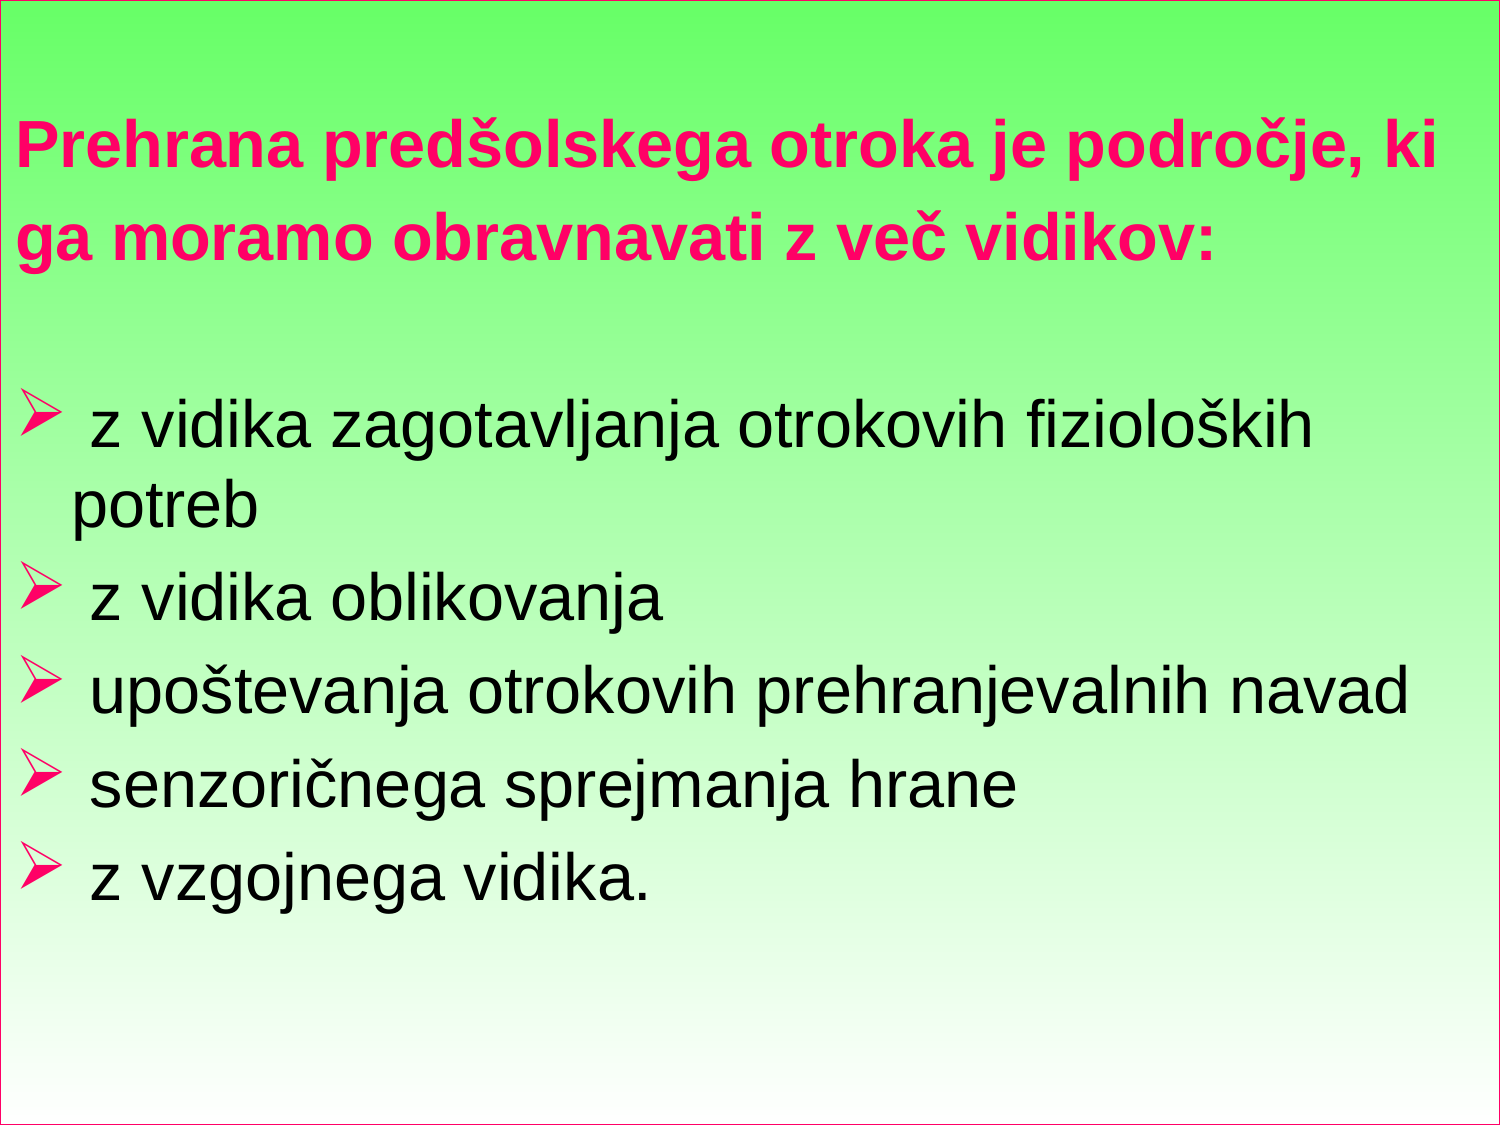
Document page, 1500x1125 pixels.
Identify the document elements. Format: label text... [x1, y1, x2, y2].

list Prehrana predšolskega otroka je področje, ki ga moramo obravnavati z več vidikov: z vidika zagotavljanja otrokovih fizioloških potreb z vidika oblikovanja upoštevanja otrokovih prehranjevalnih navad senzoričnega sprejmanja hrane z vzgojnega vidika. [0, 0, 1500, 1125]
